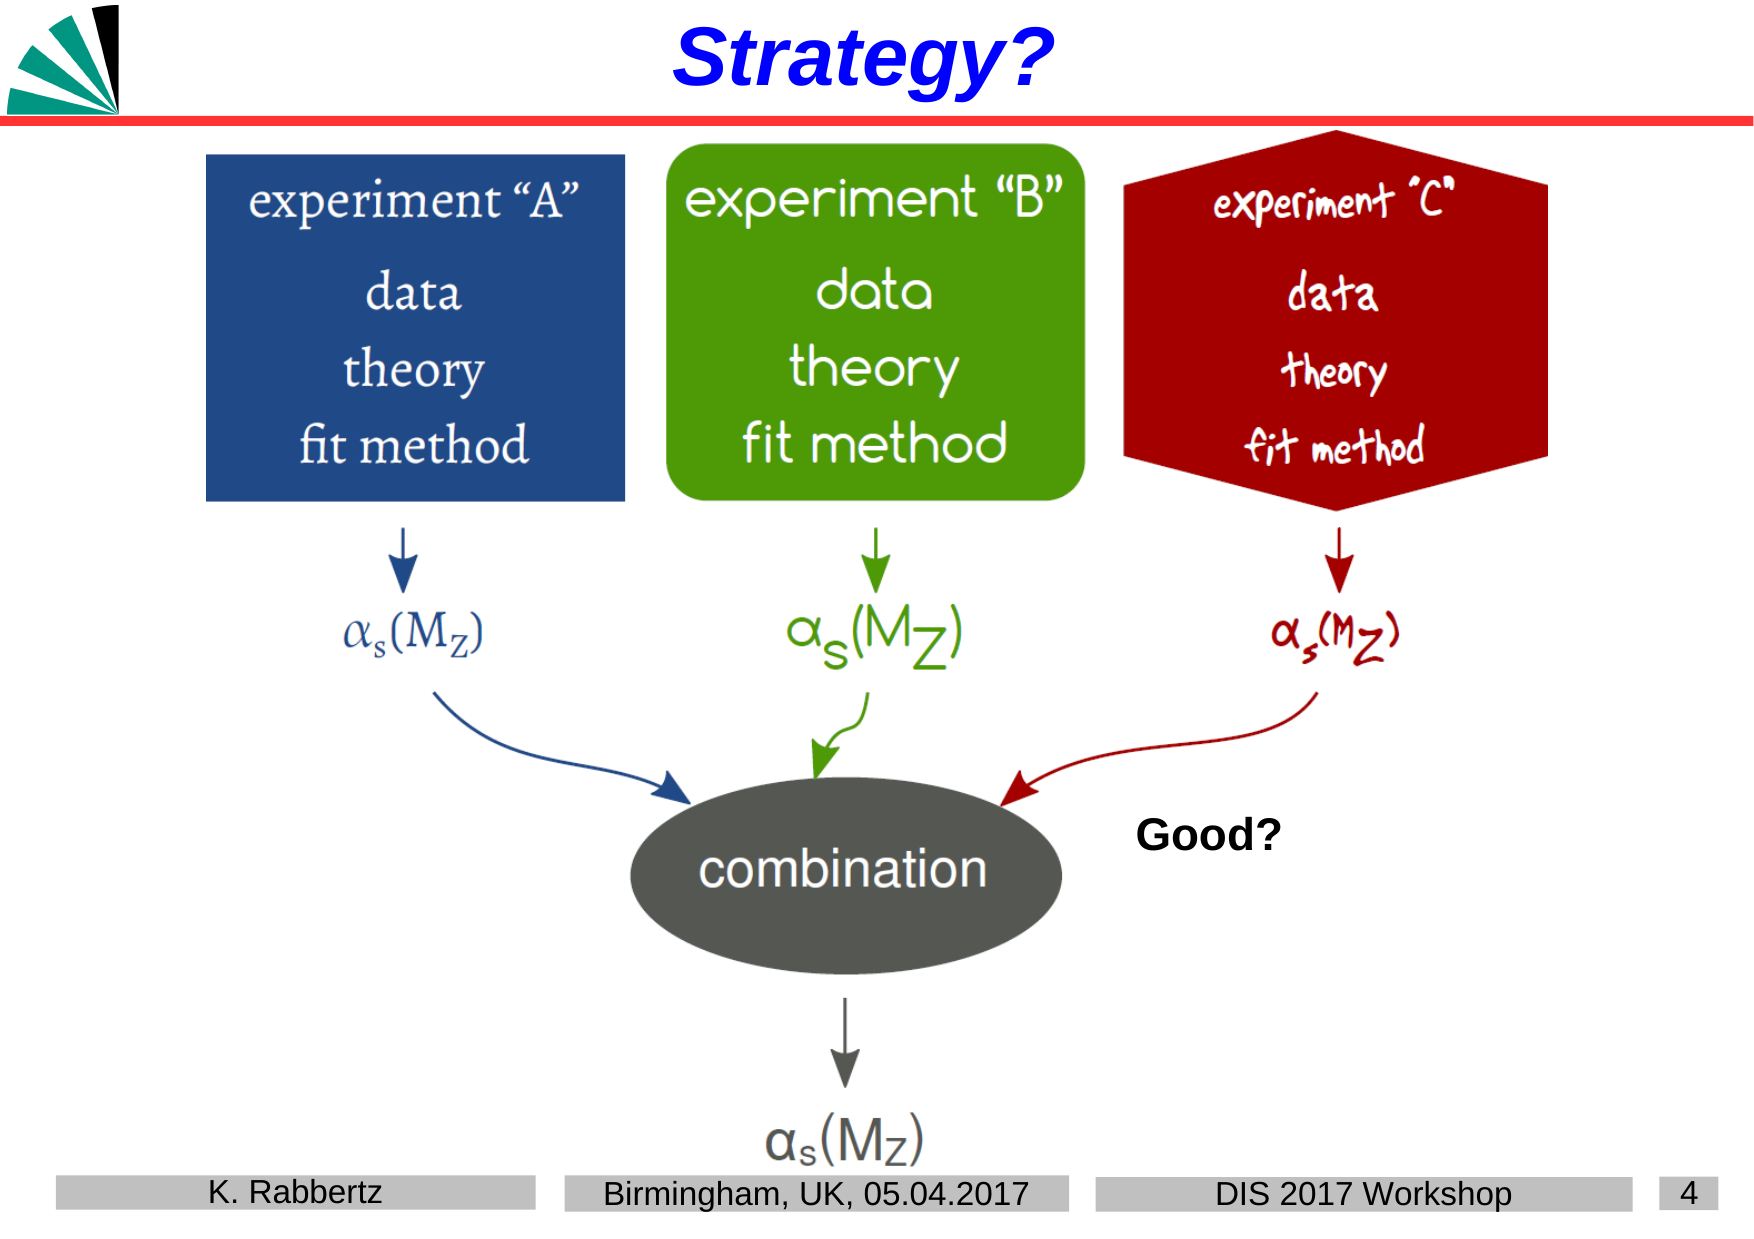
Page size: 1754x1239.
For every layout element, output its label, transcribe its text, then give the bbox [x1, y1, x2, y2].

title Strategy? [123, 0, 1606, 114]
picture [206, 130, 1548, 1167]
picture [7, 5, 119, 116]
text_box Good? [1123, 803, 1296, 867]
